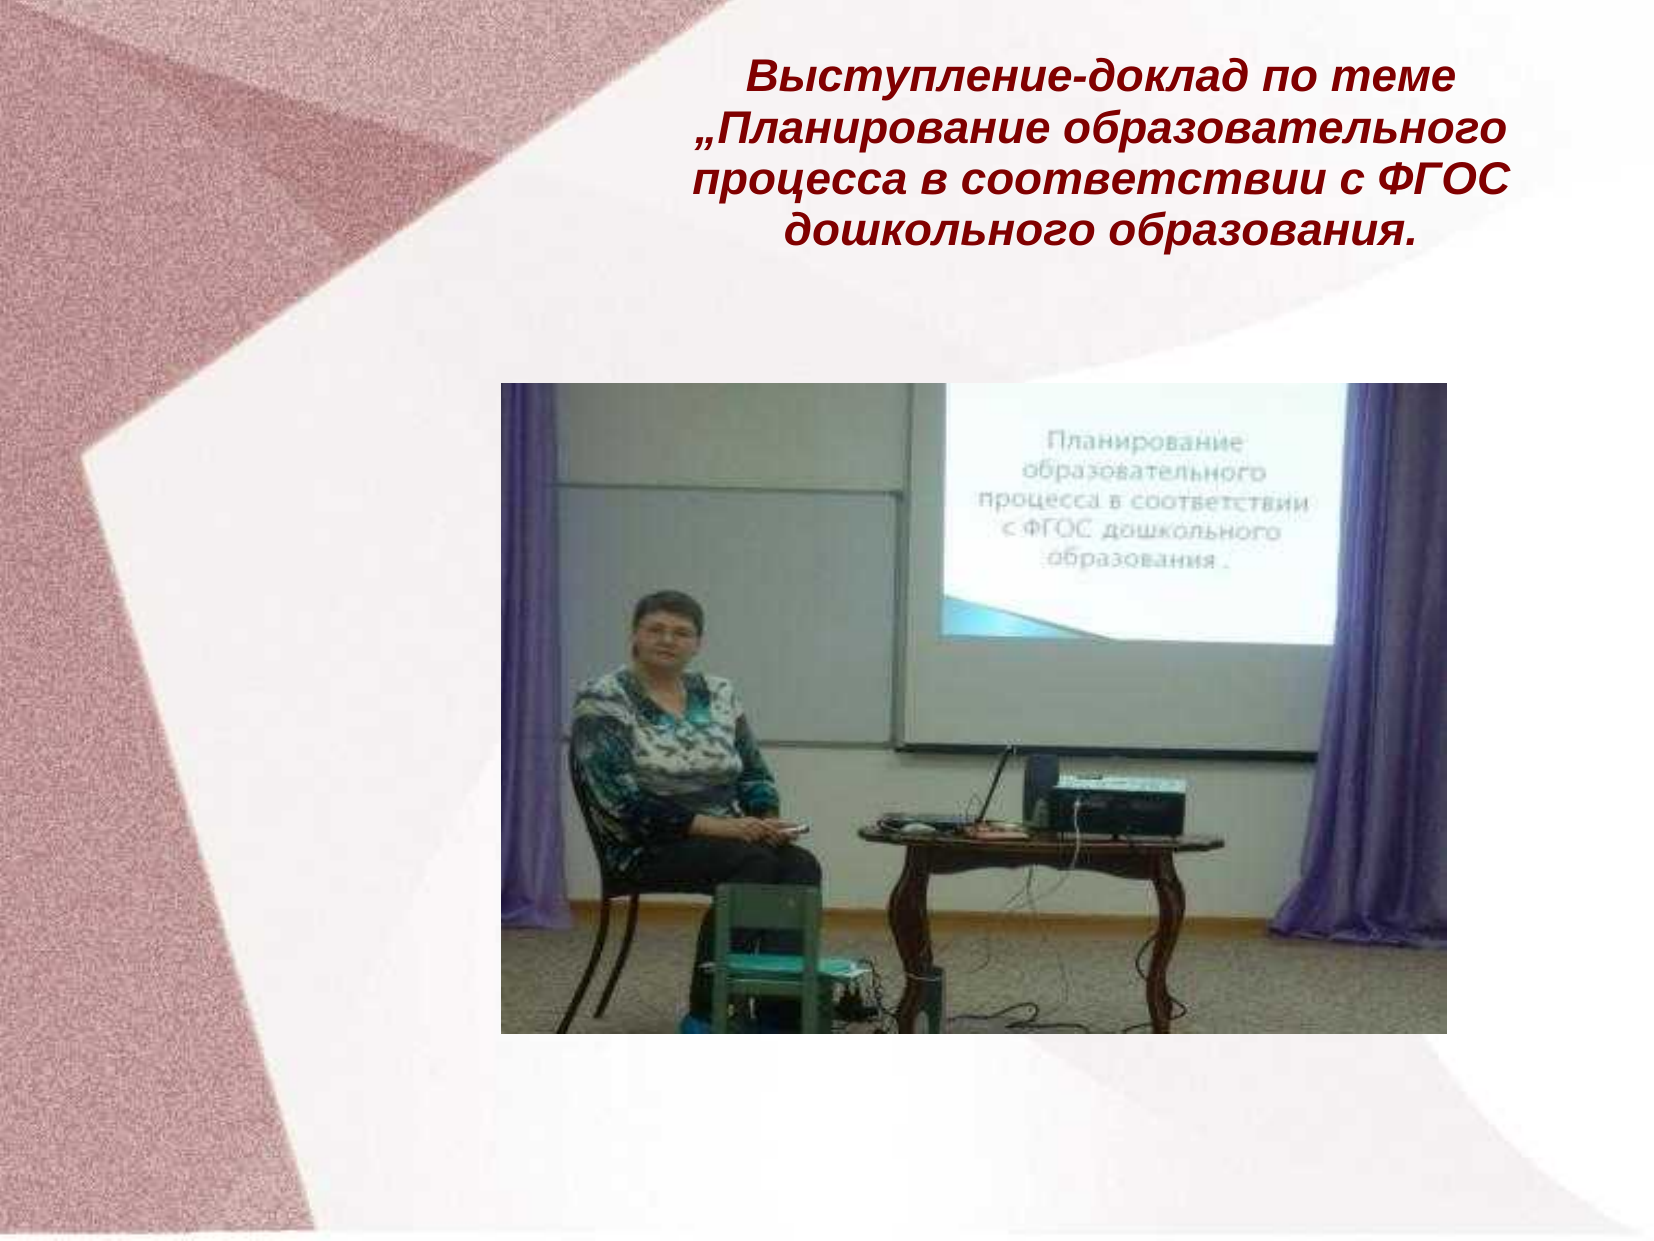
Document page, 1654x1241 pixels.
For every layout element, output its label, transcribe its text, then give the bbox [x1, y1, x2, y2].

picture [0, 0, 1654, 1241]
title Выступление-доклад по теме „Планирование образовательного процесса в соответствии с ФГОС дошкольного образования. [596, 49, 1607, 257]
